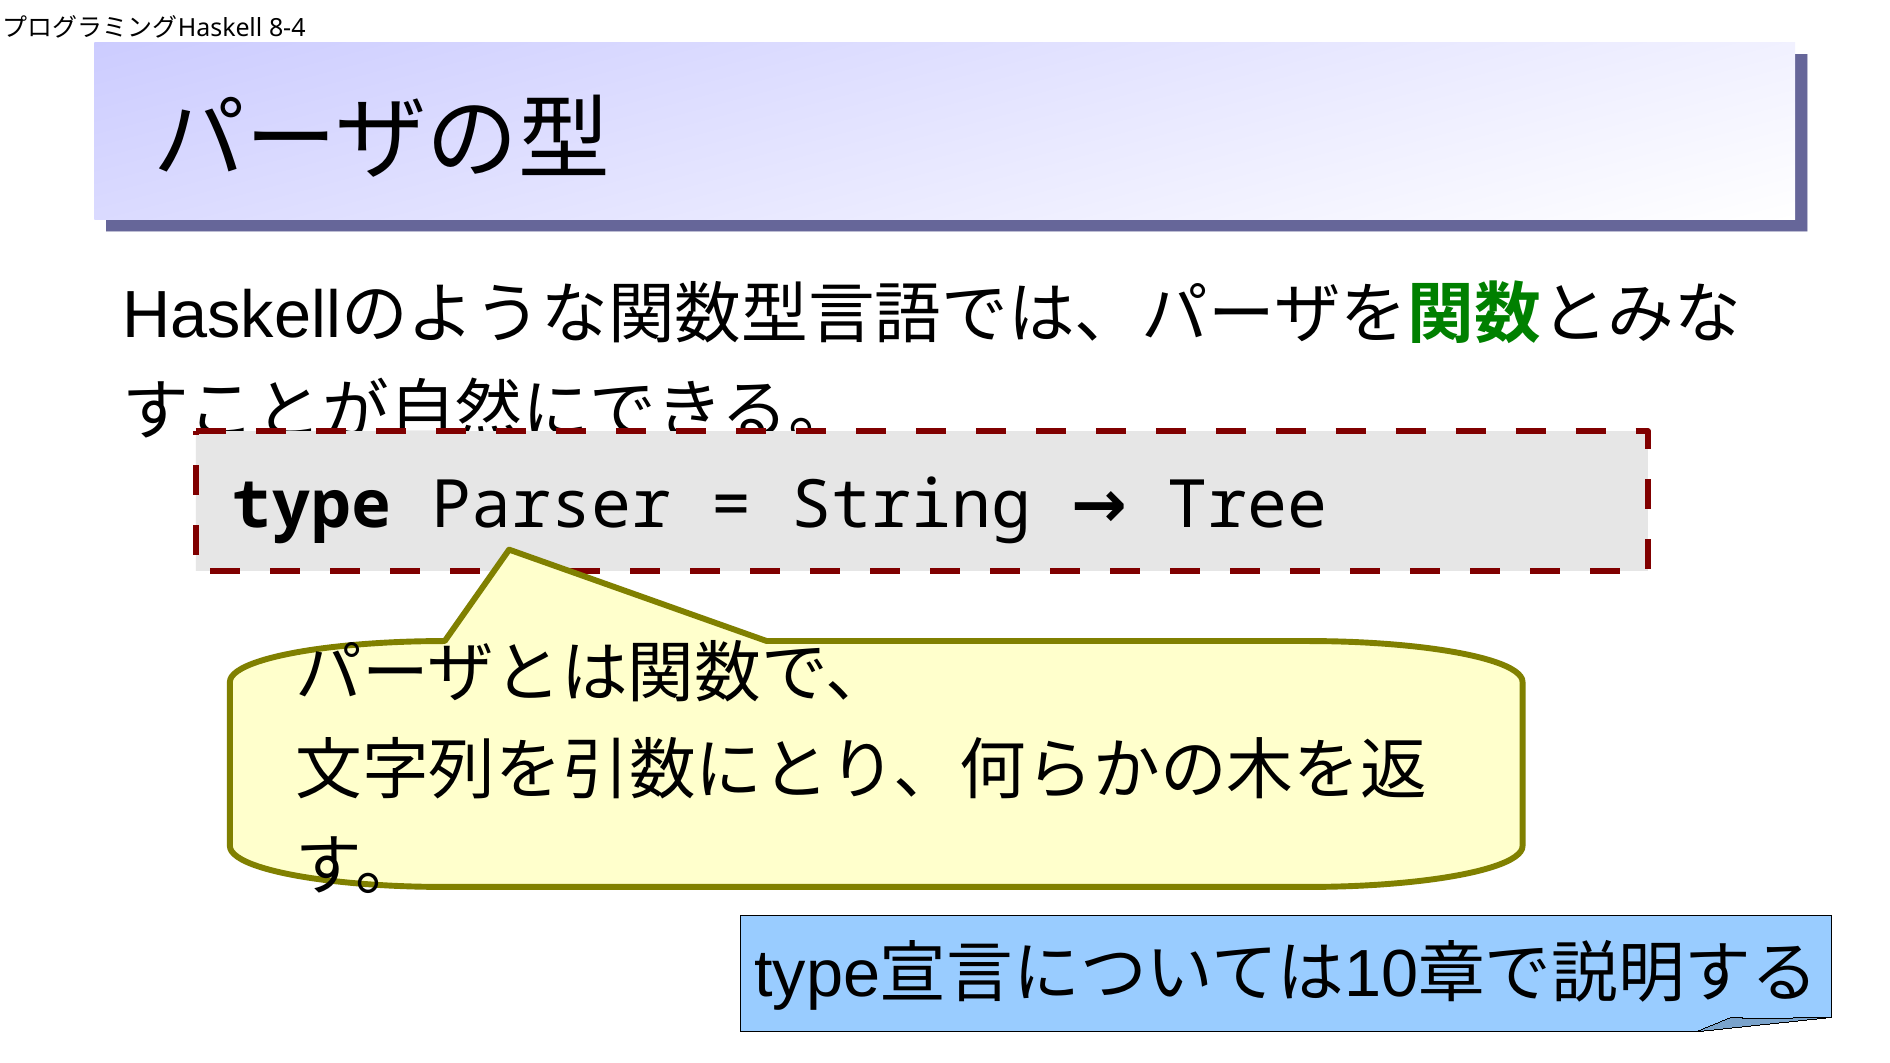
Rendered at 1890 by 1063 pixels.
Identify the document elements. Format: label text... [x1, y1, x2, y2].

text_box type Parser = String → Tree [195, 431, 1648, 571]
text_box Haskellのような関数型言語では、パーザを関数とみなすことが自然にできる。 [107, 252, 1763, 436]
title パーザの型 [94, 42, 1796, 220]
text_box type宣言については10章で説明する [740, 915, 1832, 1032]
text_box パーザとは関数で、 文字列を引数にとり、何らかの木を返す。 [229, 549, 1523, 887]
